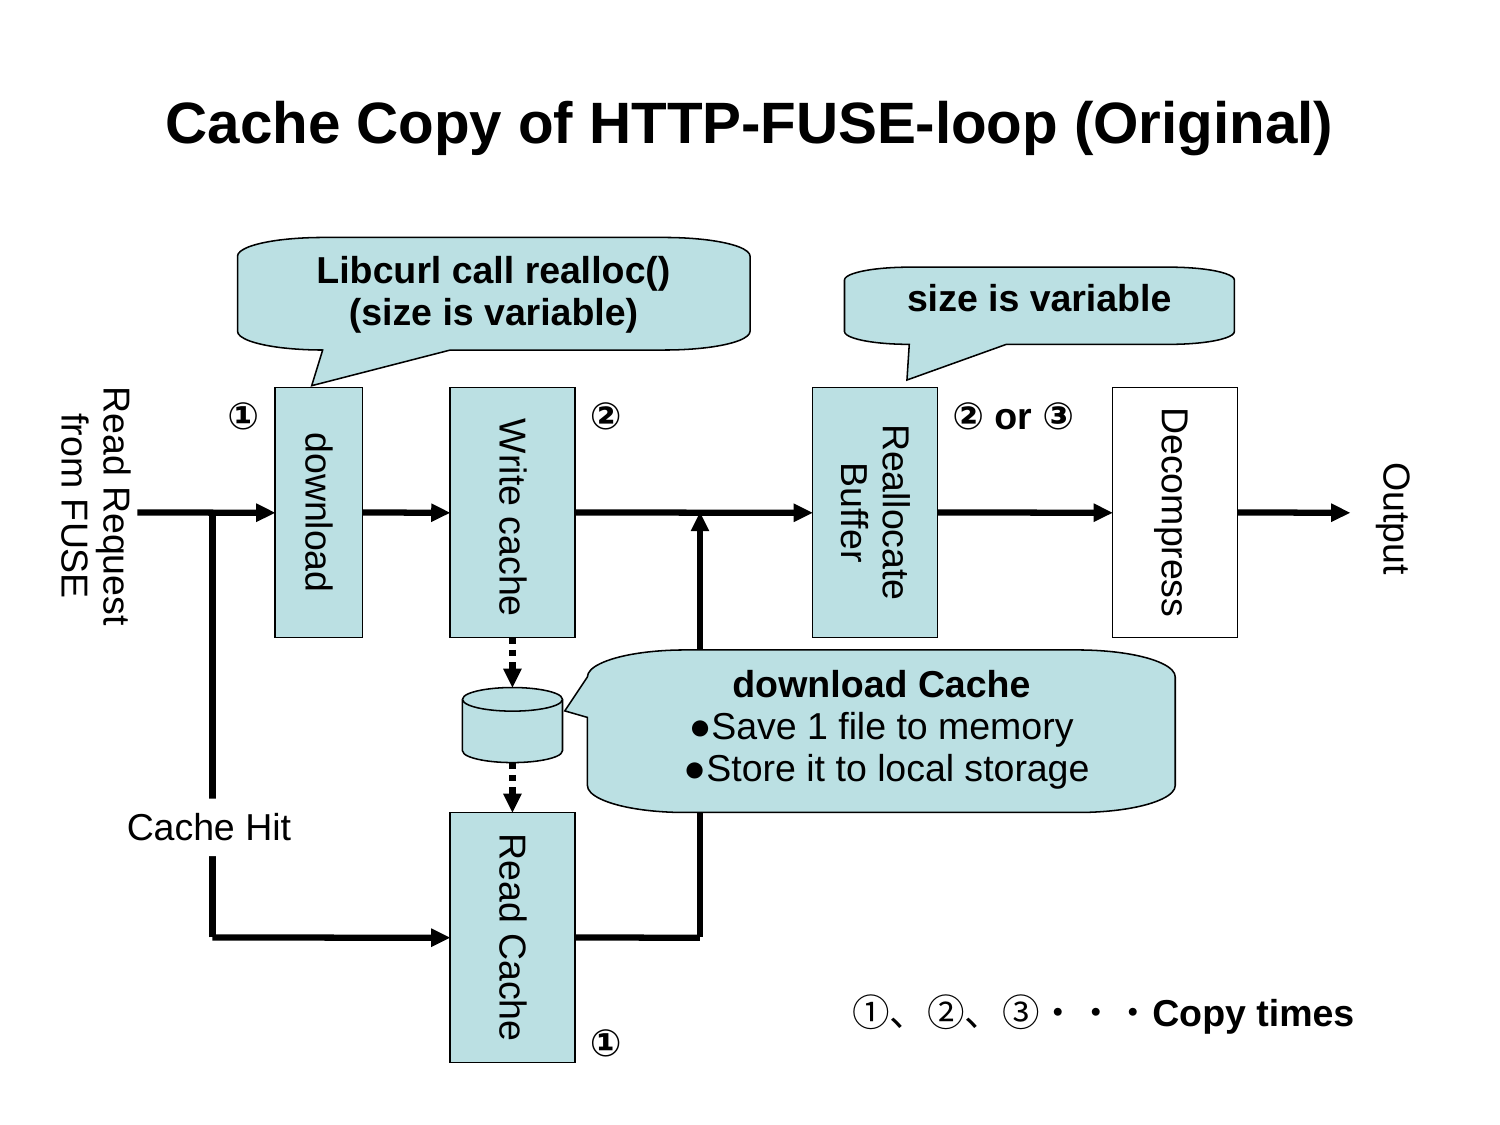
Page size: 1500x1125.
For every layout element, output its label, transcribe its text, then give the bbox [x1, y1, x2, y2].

text_box [462, 687, 563, 763]
title Cache Copy of HTTP-FUSE-loop (Original) [75, 45, 1426, 202]
text_box download Cache ●Save 1 file to memory ●Store it to local storage [564, 649, 1176, 813]
text_box ① [212, 387, 288, 445]
text_box Decompress [1112, 387, 1238, 638]
text_box download [274, 387, 363, 638]
text_box ② or ③ [937, 387, 1113, 445]
text_box ①、②、③・・・Copy times [837, 975, 1413, 1045]
text_box Cache Hit [112, 798, 307, 857]
text_box Libcurl call realloc() (size is variable) [237, 237, 751, 386]
text_box Reallocate Buffer [812, 387, 938, 638]
text_box ② [575, 387, 651, 445]
text_box Write cache [449, 387, 575, 638]
text_box Output [1353, 375, 1426, 663]
text_box Read Cache [449, 812, 575, 1063]
text_box ① [575, 1014, 651, 1073]
text_box Read Request from FUSE [31, 362, 146, 651]
text_box size is variable [844, 267, 1235, 381]
